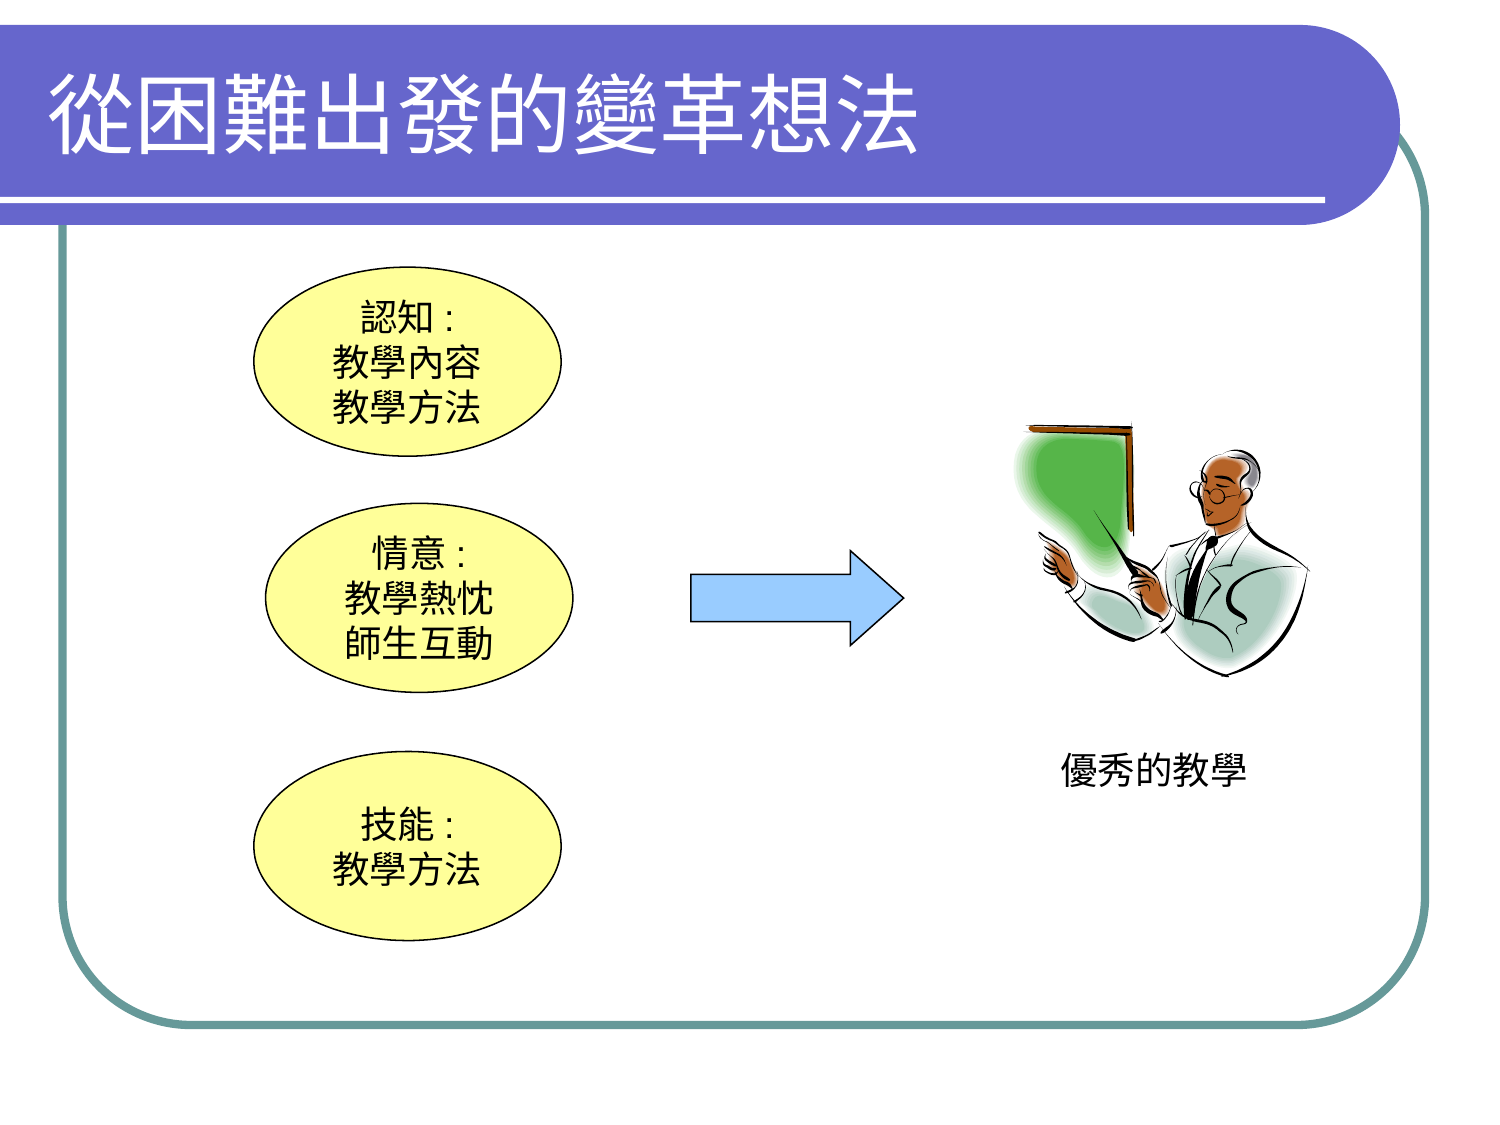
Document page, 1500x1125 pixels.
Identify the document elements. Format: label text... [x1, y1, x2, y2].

title 從困難出發的變革想法 [32, 37, 1347, 188]
text_box 優秀的教學 [1045, 739, 1264, 800]
text_box 情意: 教學熱忱 師生互動 [265, 503, 573, 693]
picture [1009, 420, 1311, 678]
text_box [690, 550, 904, 646]
text_box 技能: 教學方法 [253, 751, 562, 941]
text_box 認知: 教學內容 教學方法 [253, 267, 562, 457]
